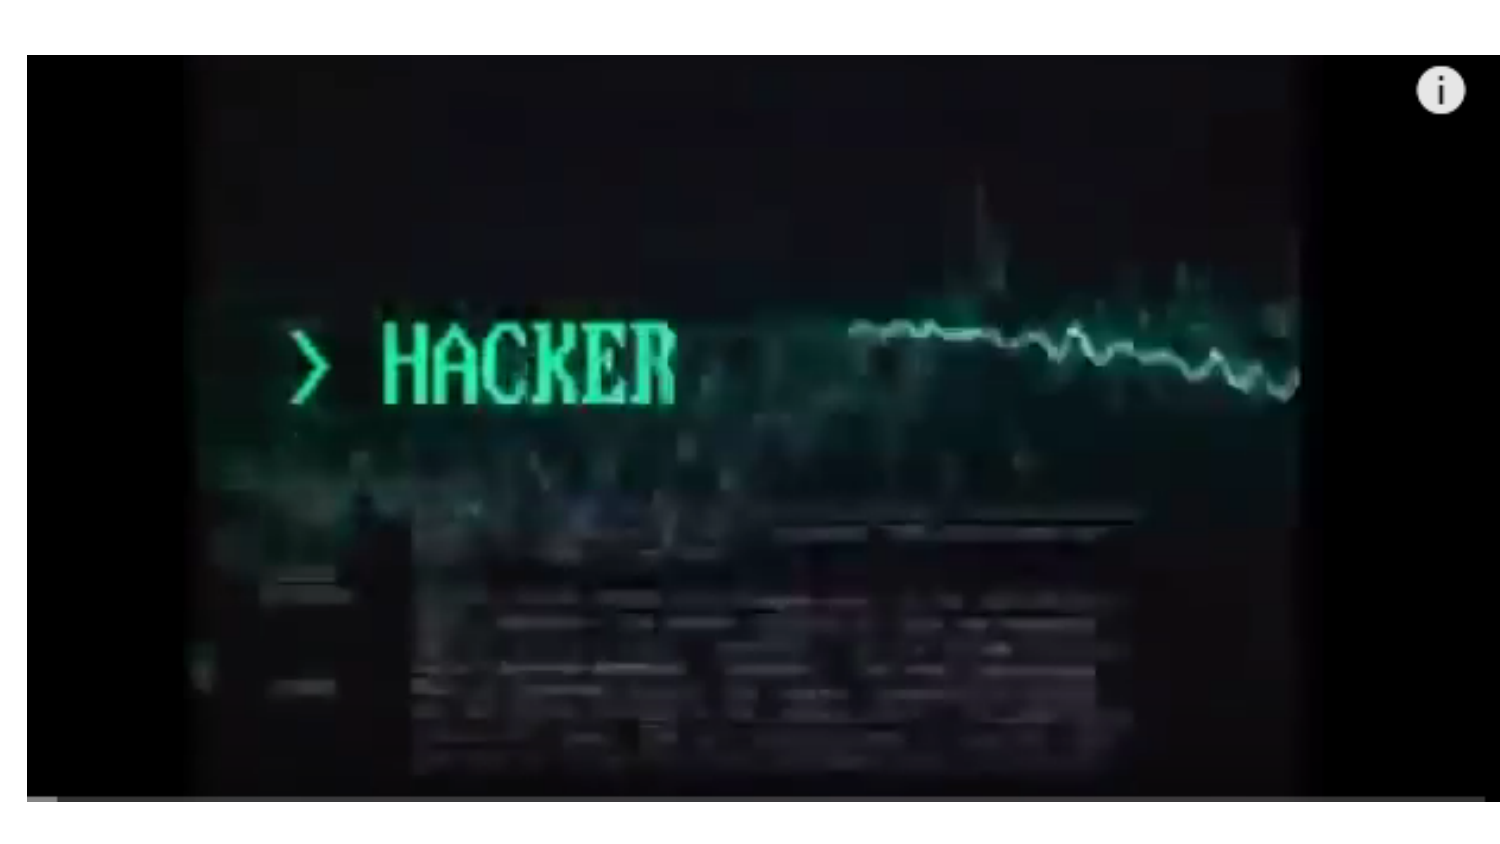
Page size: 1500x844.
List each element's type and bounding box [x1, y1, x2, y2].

picture [27, 55, 1500, 802]
